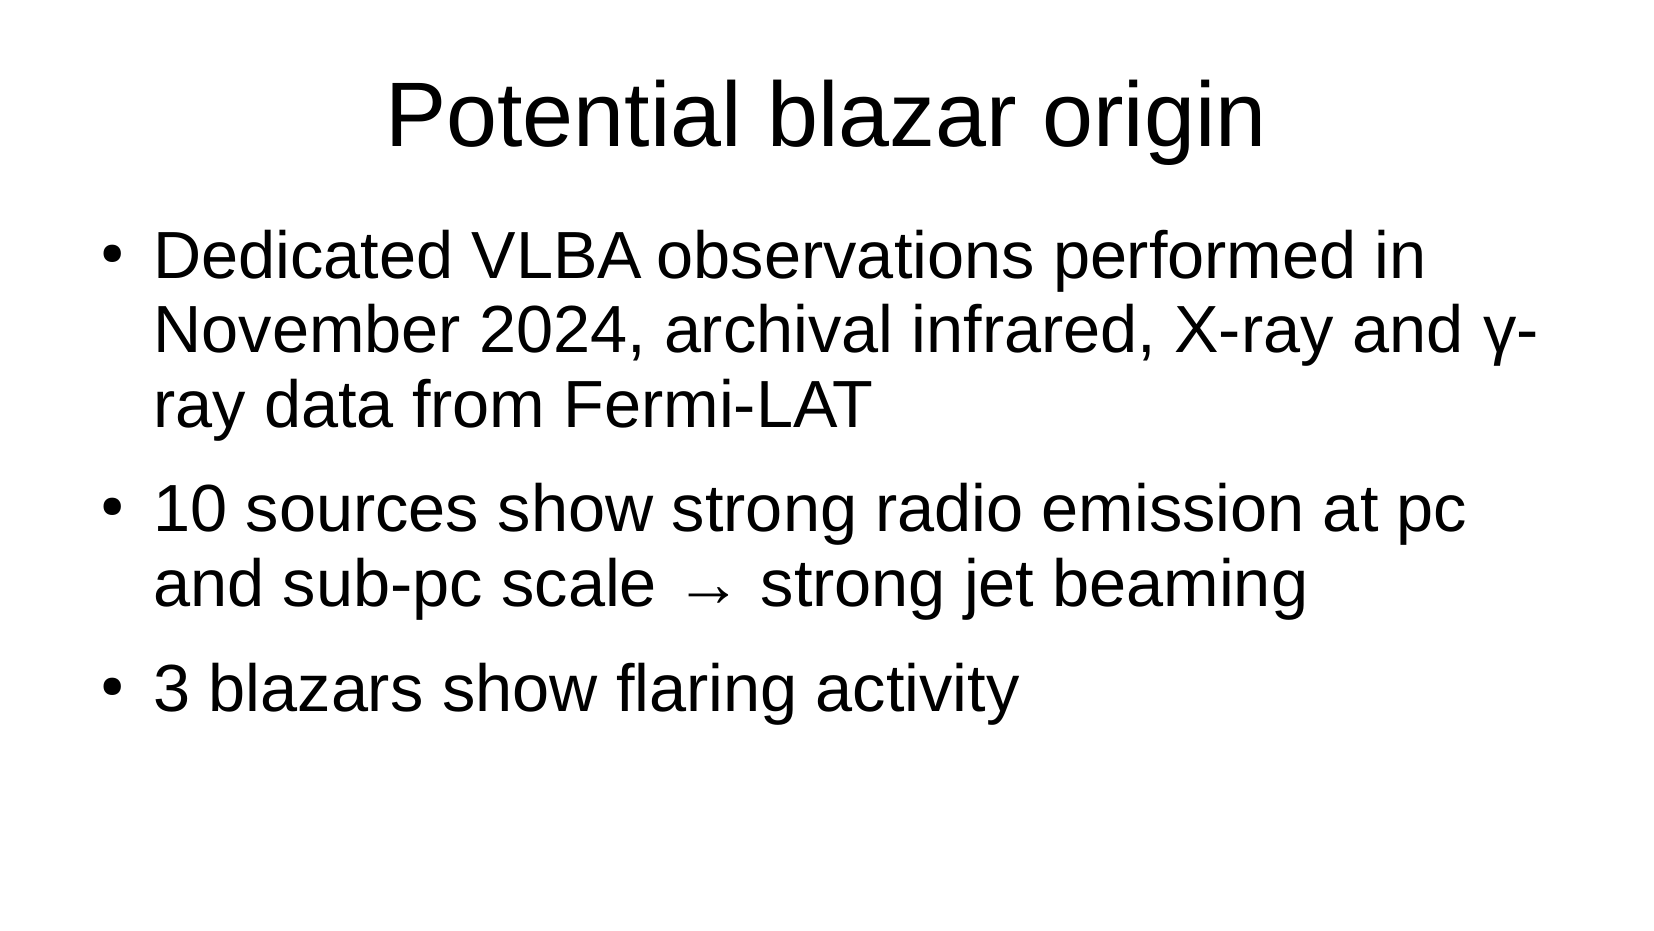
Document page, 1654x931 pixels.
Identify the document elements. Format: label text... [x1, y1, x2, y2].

title Potential blazar origin [82, 37, 1571, 193]
list Dedicated VLBA observations performed in November 2024, archival infrared, X-ray and γ-ray data from Fermi-LAT 10 sources show strong radio emission at pc and sub-pc scale → strong jet beaming 3 blazars show flaring activity [82, 217, 1571, 758]
